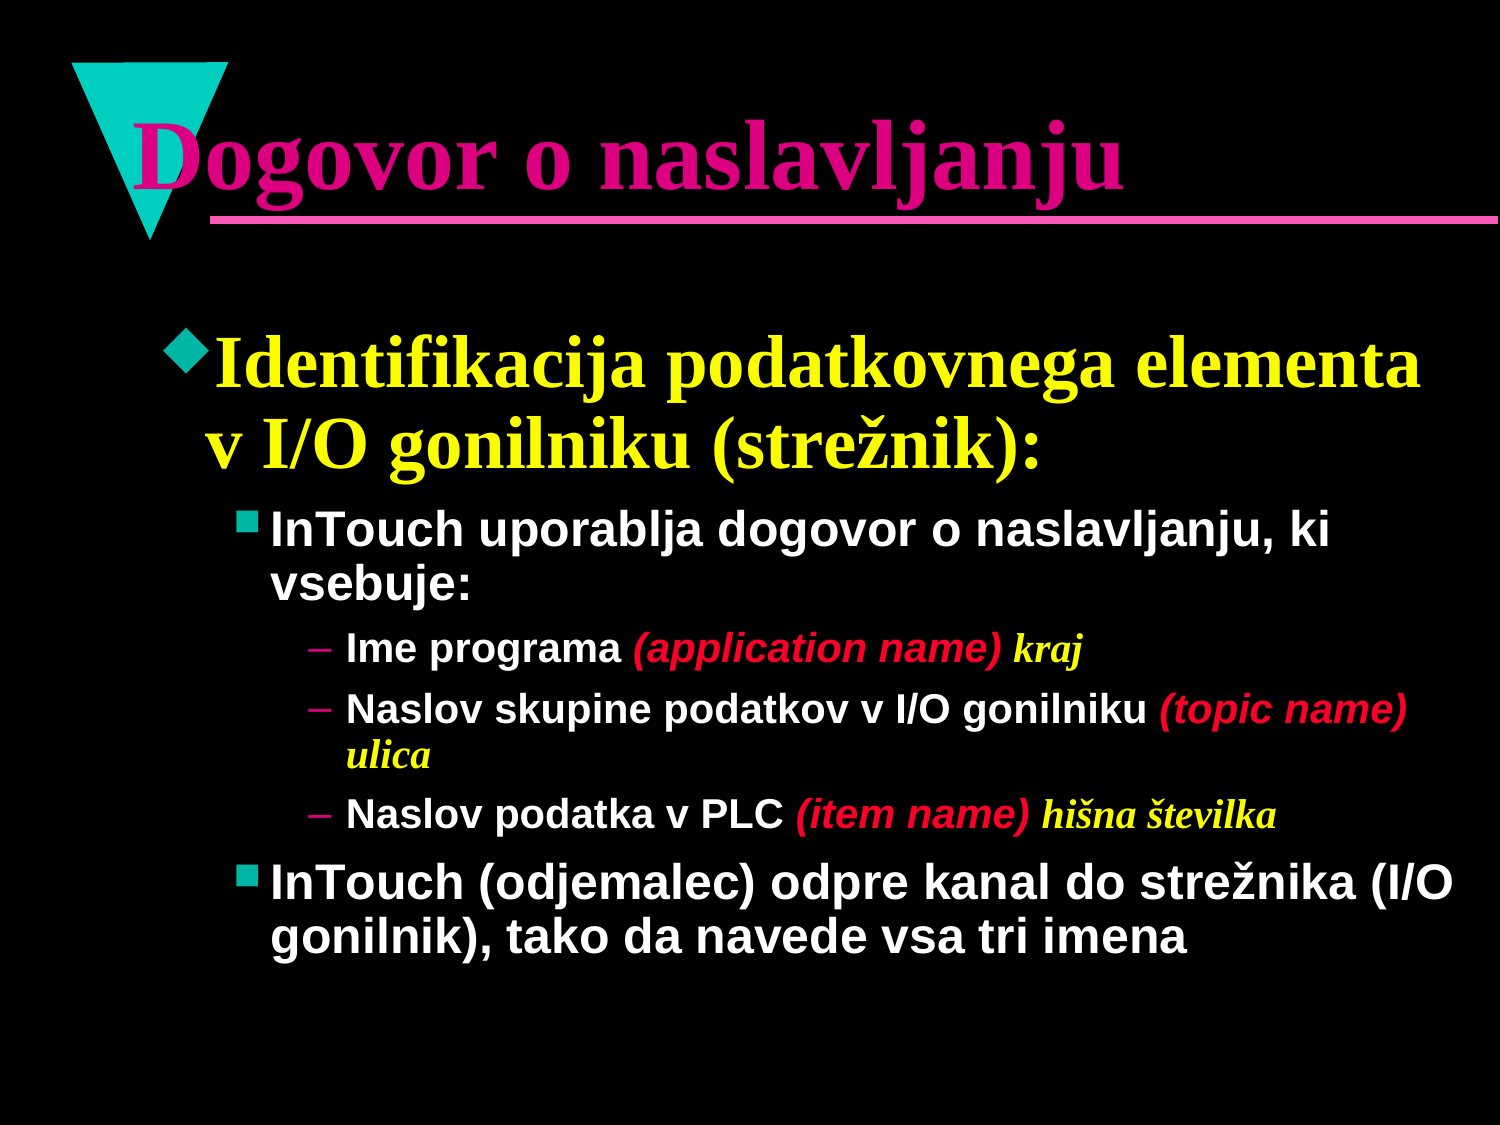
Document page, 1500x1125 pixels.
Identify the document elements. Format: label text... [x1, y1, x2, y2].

title Dogovor o naslavljanju [117, 63, 1500, 251]
list Identifikacija podatkovnega elementa v I/O gonilniku (strežnik): InTouch uporablja dogovor o naslavljanju, ki vsebuje: Ime programa (application name) kraj Naslov skupine podatkov v I/O gonilniku (topic name) ulica Naslov podatka v PLC (item name) hišna številka InTouch (odjemalec) odpre kanal do strežnika (I/O gonilnik), tako da navede vsa tri imena [143, 314, 1476, 990]
